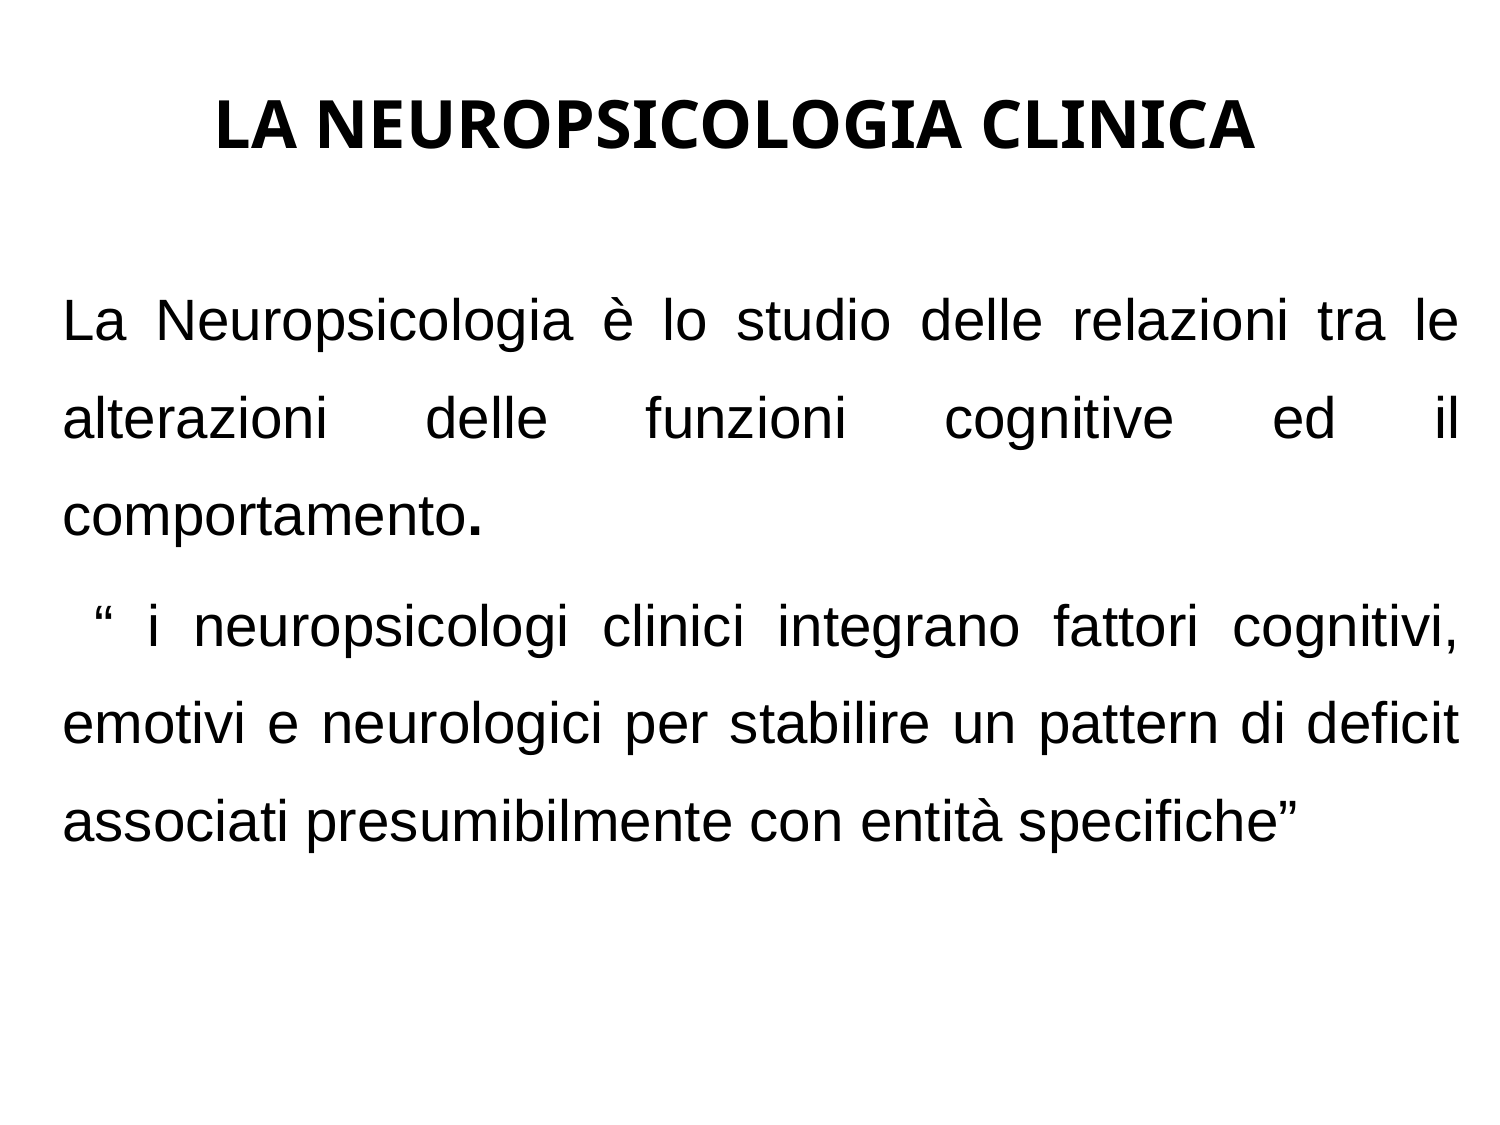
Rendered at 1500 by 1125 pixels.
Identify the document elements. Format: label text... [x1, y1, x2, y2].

text_box La Neuropsicologia è lo studio delle relazioni tra le alterazioni delle funzioni cognitive ed il comportamento. “ i neuropsicologi clinici integrano fattori cognitivi, emotivi e neurologici per stabilire un pattern di deficit associati presumibilmente con entità specifiche” [47, 248, 1477, 1052]
text_box LA NEUROPSICOLOGIA CLINICA [177, 69, 1293, 166]
